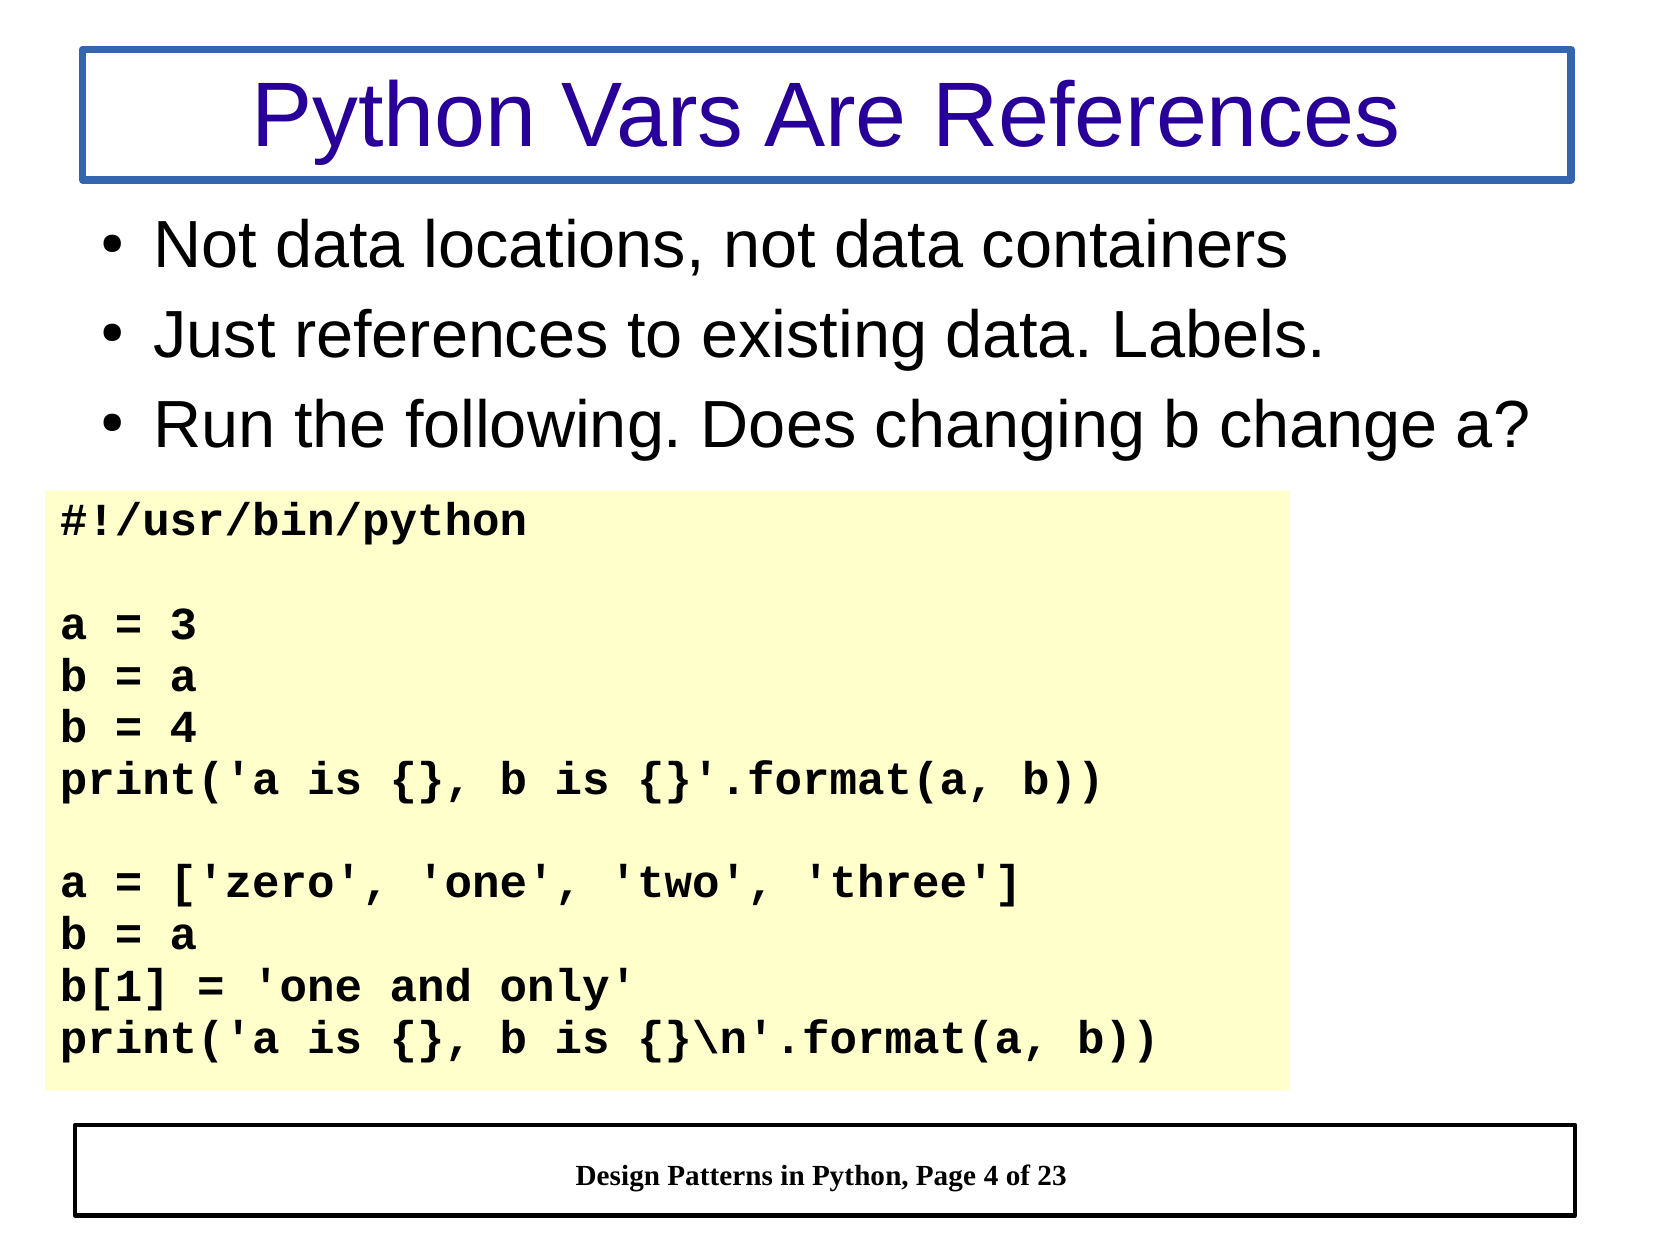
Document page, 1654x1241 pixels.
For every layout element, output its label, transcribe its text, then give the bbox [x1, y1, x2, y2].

title Python Vars Are References [82, 49, 1571, 181]
list Not data locations, not data containers Just references to existing data. Labels. Run the following. Does changing b change a? [82, 207, 1571, 638]
text_box #!/usr/bin/python a = 3 b = a b = 4 print('a is {}, b is {}'.format(a, b)) a = ['zero', 'one', 'two', 'three'] b = a b[1] = 'one and only' print('a is {}, b is {}\n'.format(a, b)) [45, 490, 1291, 1091]
